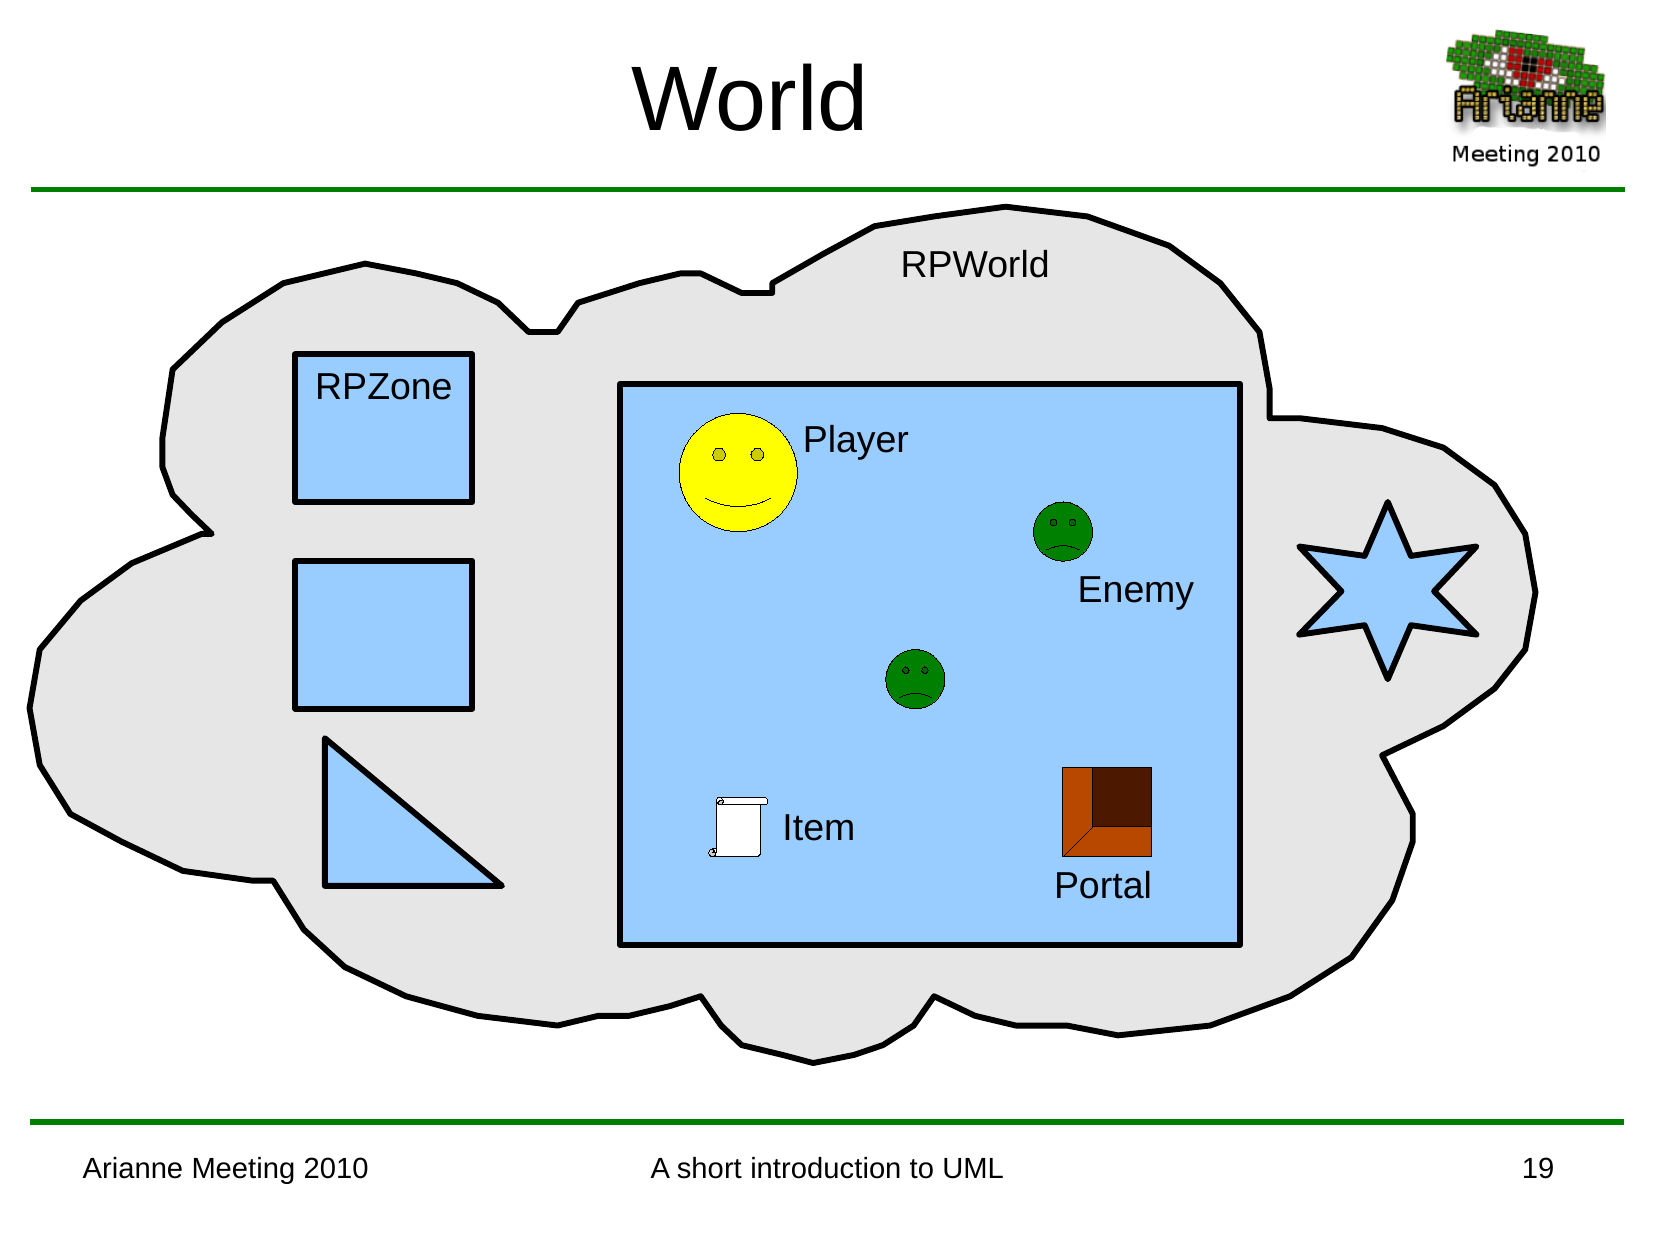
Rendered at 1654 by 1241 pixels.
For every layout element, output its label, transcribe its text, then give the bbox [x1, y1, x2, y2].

text_box Item [767, 799, 871, 857]
picture [1446, 29, 1606, 178]
text_box Player [788, 411, 924, 469]
text_box RPZone [295, 354, 473, 502]
text_box [29, 206, 1536, 1064]
text_box Enemy [1062, 561, 1210, 618]
title World [82, 47, 1418, 150]
text_box Portal [1039, 857, 1167, 915]
text_box RPWorld [885, 236, 1065, 294]
